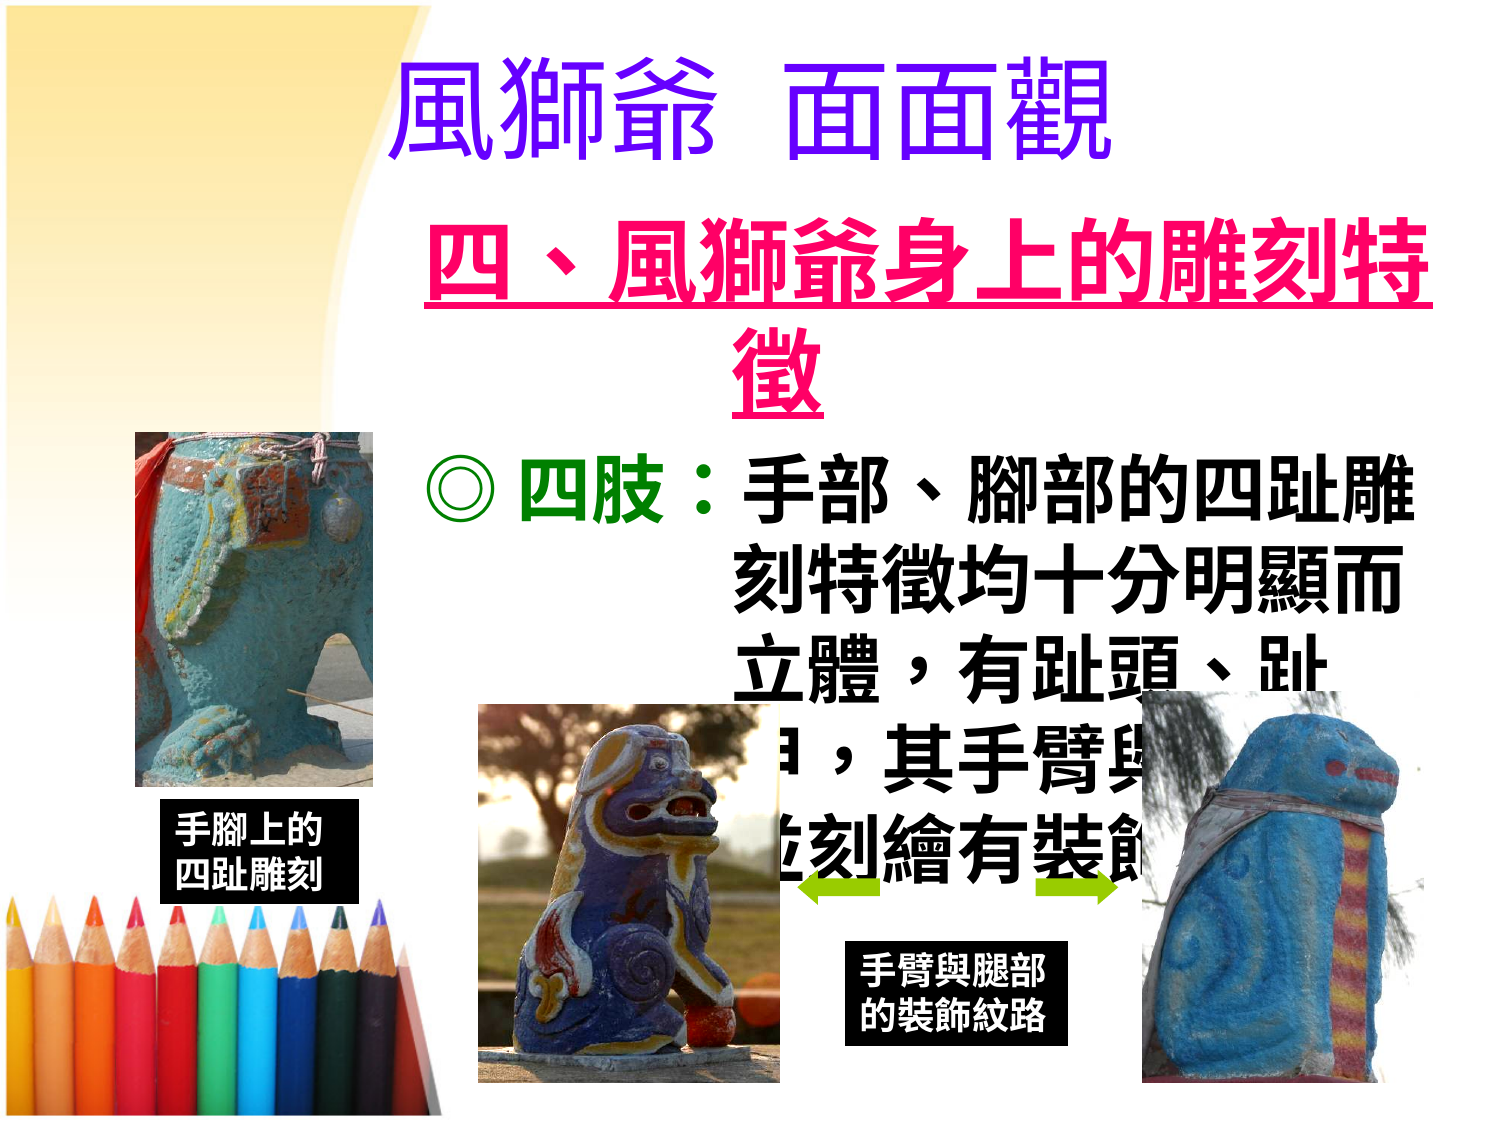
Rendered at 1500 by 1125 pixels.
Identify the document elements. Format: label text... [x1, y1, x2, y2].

list 四、風獅爺身上的雕刻特徵 ◎四肢：手部、腳部的四趾雕刻特徵均十分明顯而立體，有趾頭、趾甲，其手臂與腿腳上並刻繪有裝飾紋路。 [100, 196, 1471, 1024]
text_box [797, 869, 880, 905]
text_box 手臂與腿部的裝飾紋路 [844, 940, 1069, 1047]
text_box [1035, 869, 1119, 906]
text_box 手腳上的四趾雕刻 [159, 798, 361, 905]
picture [0, 0, 1500, 1120]
title 風獅爺 面面觀 [75, 19, 1426, 194]
